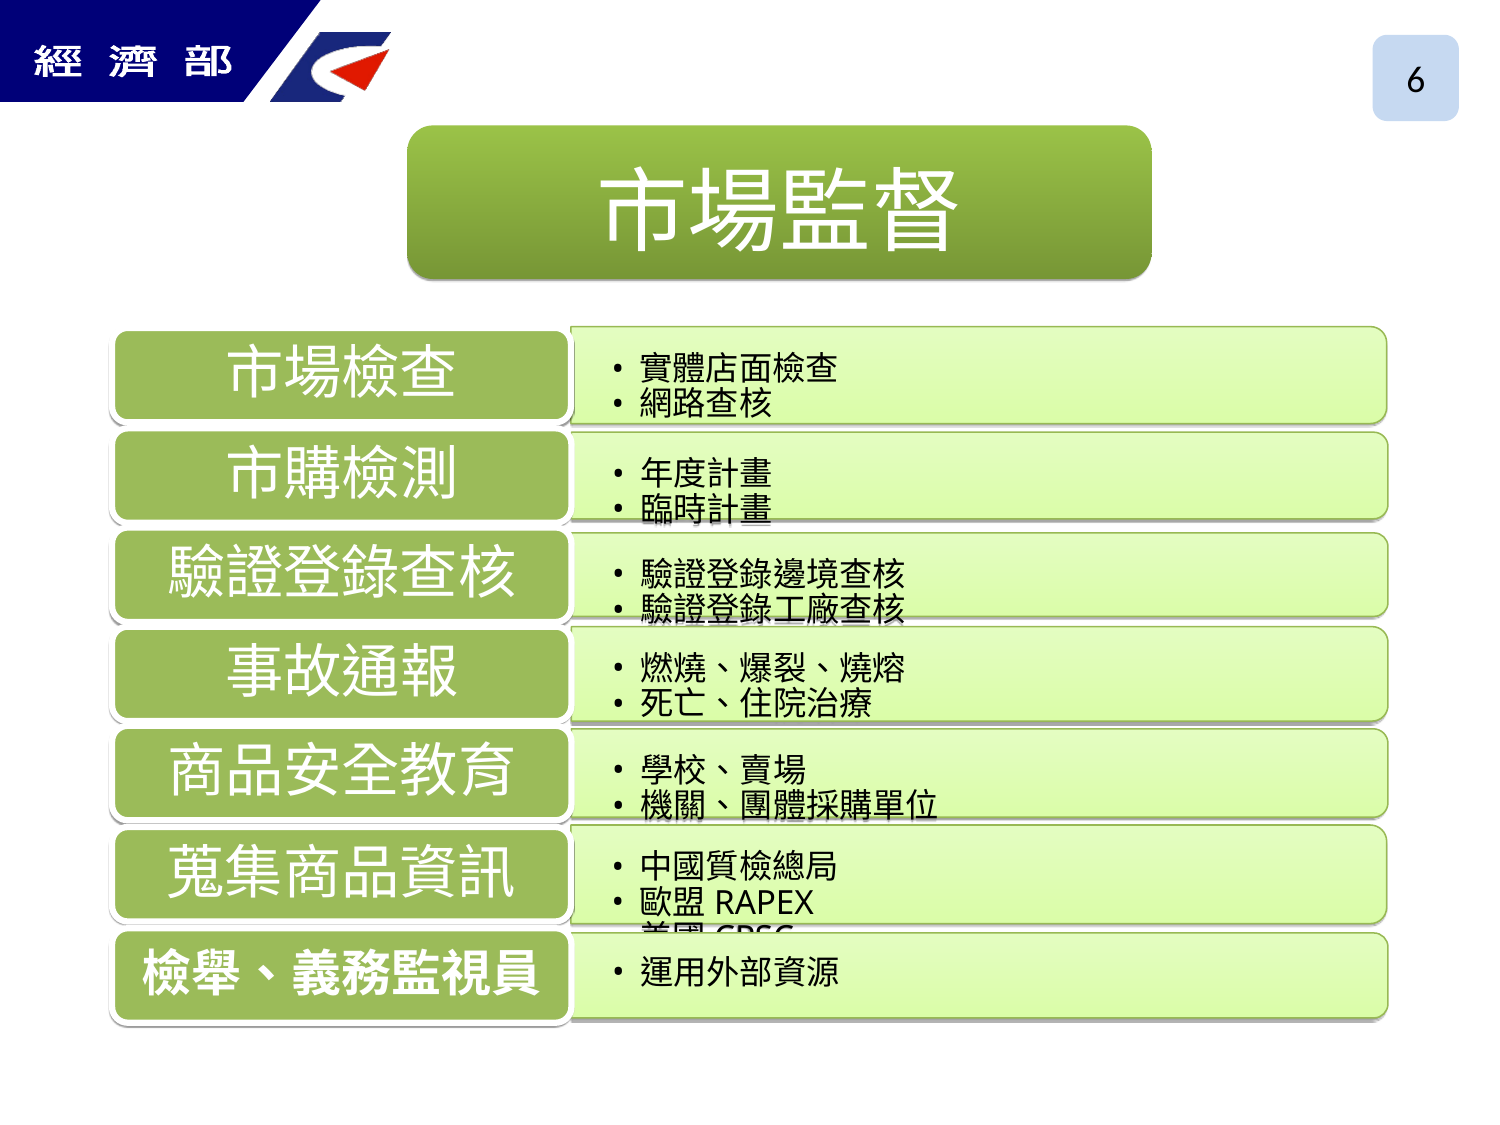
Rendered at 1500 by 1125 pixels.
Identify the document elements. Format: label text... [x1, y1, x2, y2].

text_box [0, 0, 321, 102]
picture [269, 32, 391, 102]
text_box 驗證登錄查核 [112, 527, 572, 622]
text_box 檢舉、義務監視員 [112, 928, 572, 1023]
text_box 中國質檢總局 歐盟RAPEX 美國CPSC [570, 825, 1387, 924]
text_box 蒐集商品資訊 [112, 827, 571, 922]
text_box 燃燒、爆裂、燒熔 死亡、住院治療 [571, 626, 1388, 722]
text_box 事故通報 [112, 626, 572, 722]
text_box 實體店面檢查 網路查核 [570, 326, 1387, 424]
text_box 學校、賣場 機關、團體採購單位 [744, 793, 767, 816]
text_box 6 [1372, 34, 1459, 122]
text_box 學校、賣場 機關、團體採購單位 [571, 728, 1388, 818]
text_box 驗證登錄邊境查核 驗證登錄工廠查核 [571, 532, 1388, 617]
text_box 商品安全教育 [112, 725, 572, 821]
text_box 年度計畫 臨時計畫 [571, 432, 1388, 519]
text_box 運用外部資源 [571, 932, 1388, 1018]
text_box 市購檢測 [112, 428, 572, 523]
title 市場監督 [407, 125, 1152, 291]
text_box 市場檢查 [112, 327, 571, 423]
